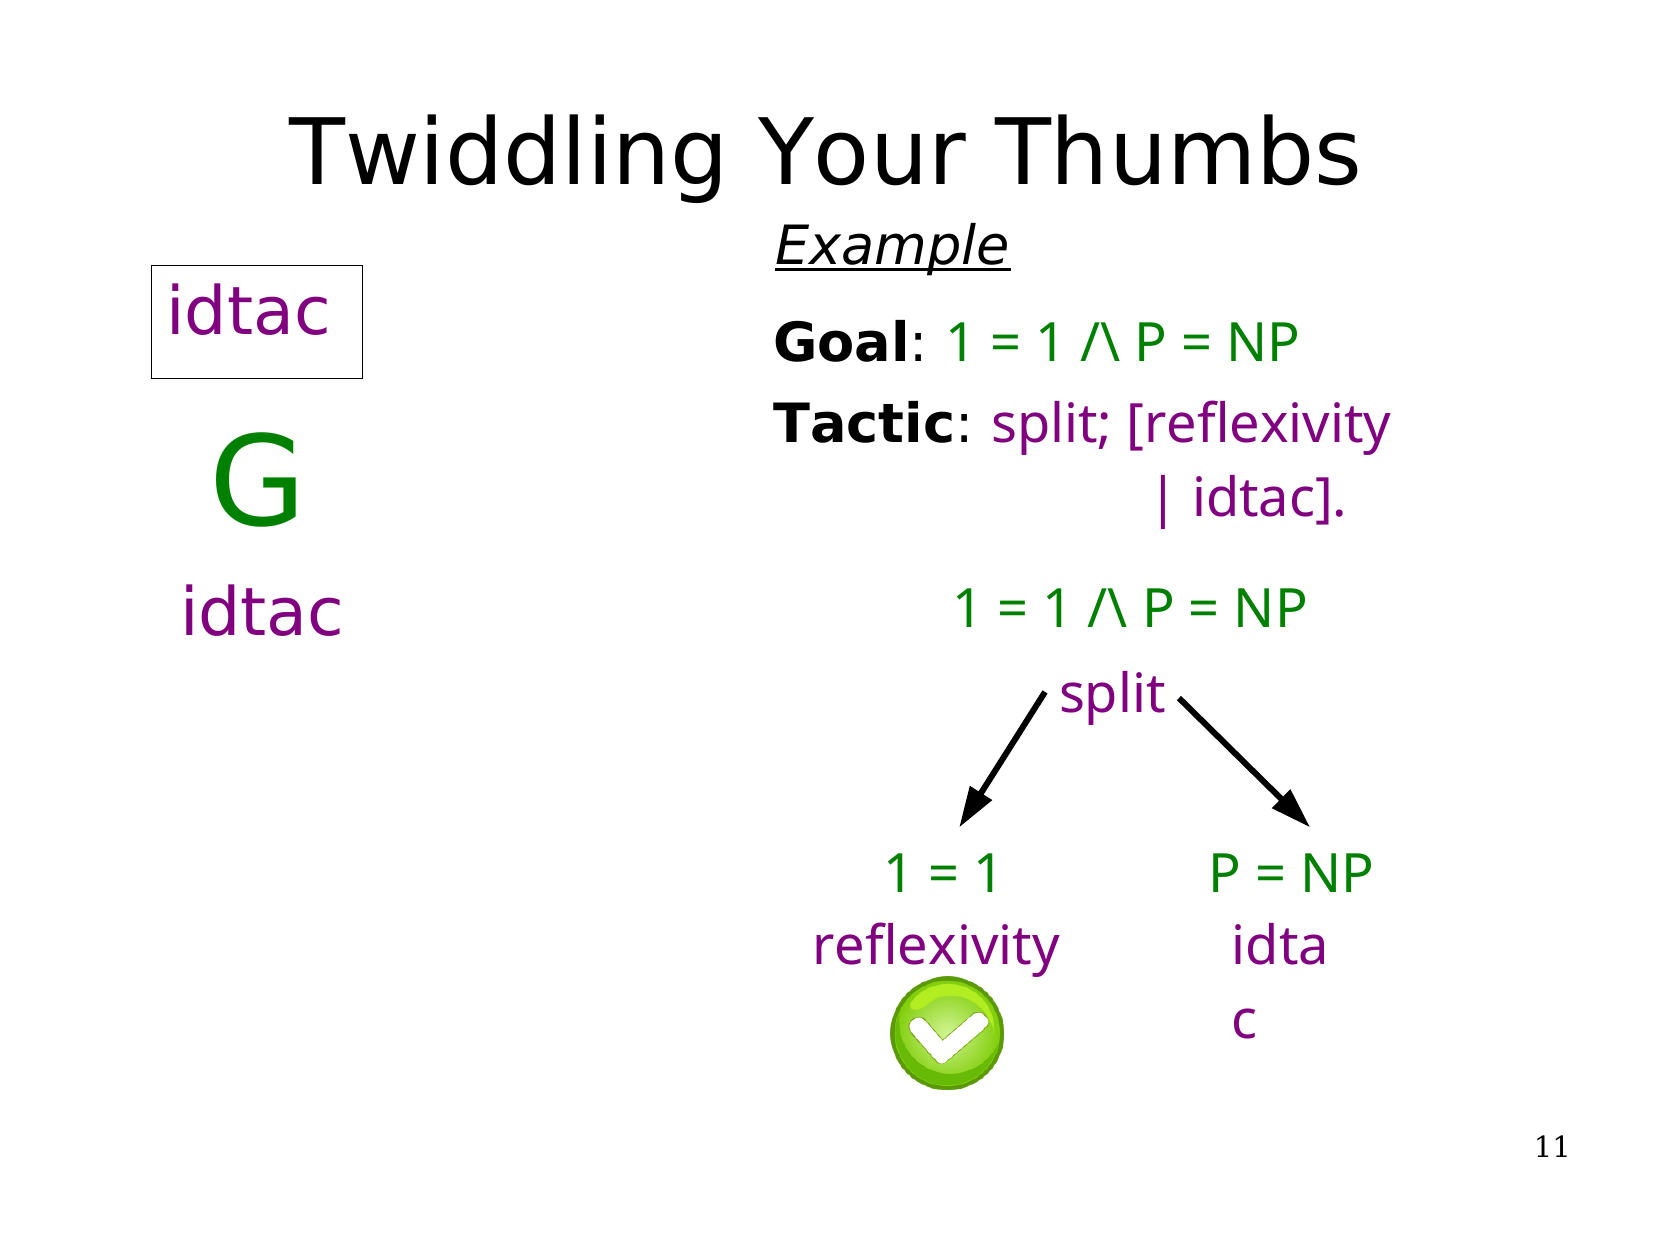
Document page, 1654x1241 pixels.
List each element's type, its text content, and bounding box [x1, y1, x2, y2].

text_box split [1044, 647, 1184, 733]
picture [890, 976, 1004, 1090]
text_box G [194, 402, 338, 563]
text_box idtac [151, 265, 363, 379]
text_box P = NP [1194, 826, 1426, 913]
text_box Example [760, 206, 1174, 285]
text_box idtac [1217, 899, 1370, 985]
text_box 1 = 1 /\ P = NP [938, 561, 1351, 648]
text_box 1 = 1 [869, 826, 1051, 899]
title Twiddling Your Thumbs [82, 49, 1571, 257]
text_box reflexivity [797, 899, 1106, 985]
text_box Tactic: split; [reflexivity | idtac]. [758, 377, 1576, 534]
text_box idtac [165, 566, 366, 723]
text_box Goal: 1 = 1 /\ P = NP [758, 296, 1416, 377]
